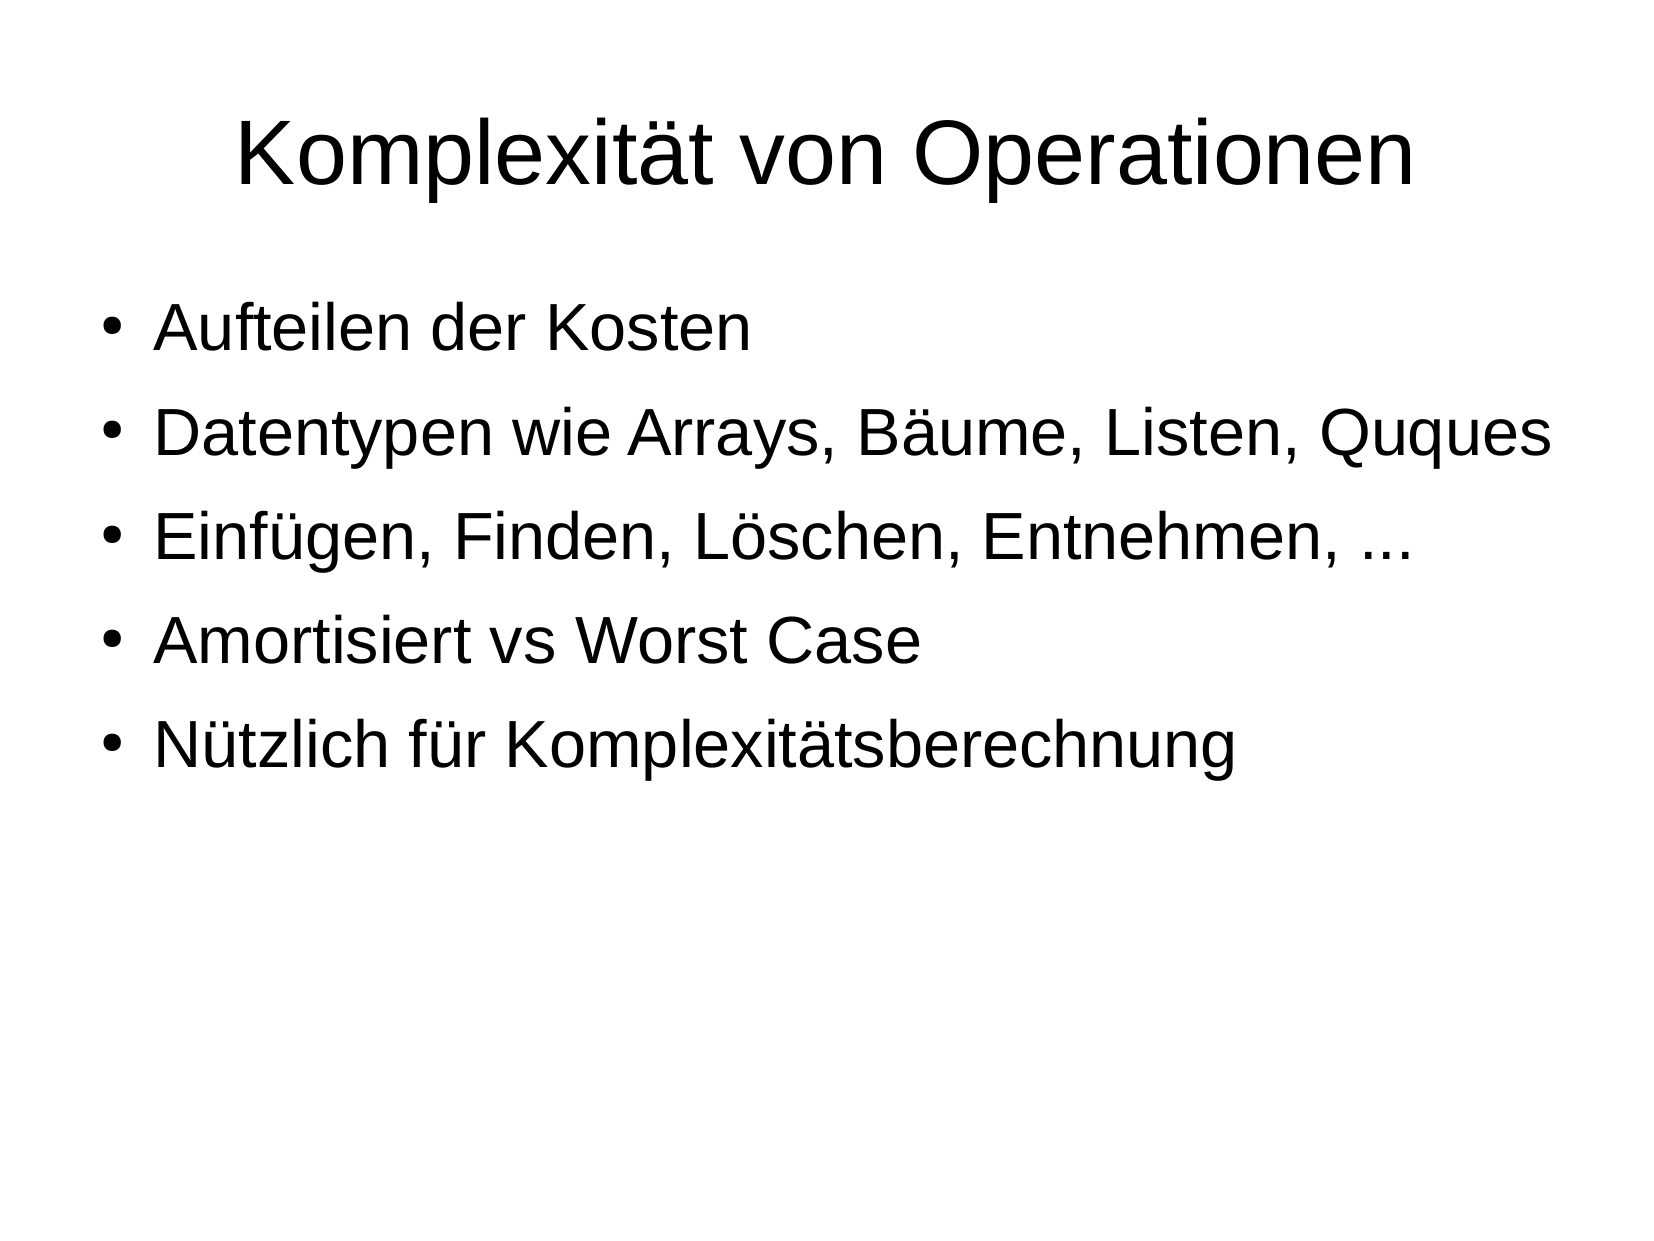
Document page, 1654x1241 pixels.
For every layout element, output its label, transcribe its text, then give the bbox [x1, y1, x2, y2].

title Komplexität von Operationen [82, 49, 1571, 257]
list Aufteilen der Kosten Datentypen wie Arrays, Bäume, Listen, Quques Einfügen, Finden, Löschen, Entnehmen, ... Amortisiert vs Worst Case Nützlich für Komplexitätsberechnung [82, 290, 1571, 1010]
